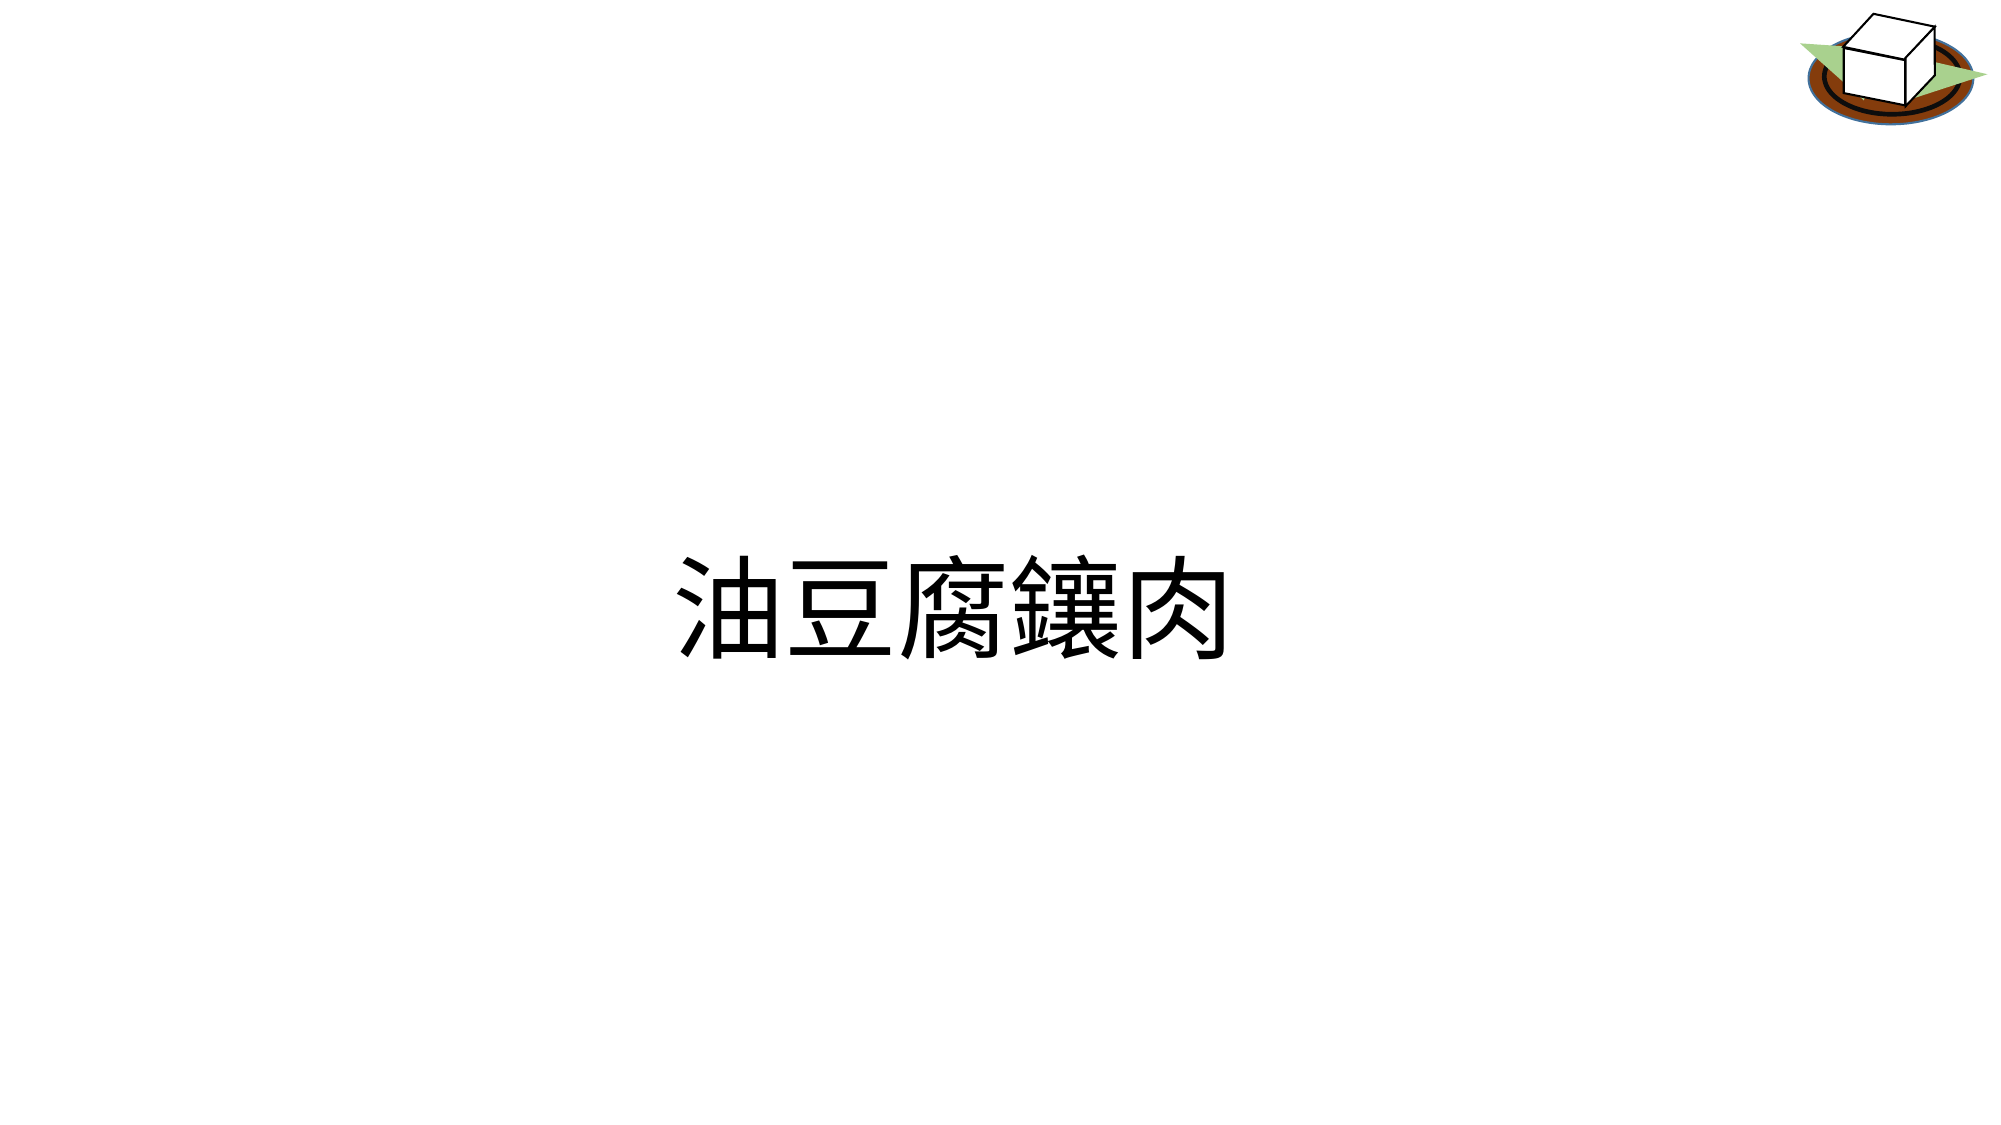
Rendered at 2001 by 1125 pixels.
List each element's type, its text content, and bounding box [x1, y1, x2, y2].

text_box [1800, 13, 1988, 125]
text_box 油豆腐鑲肉 [529, 530, 1378, 683]
